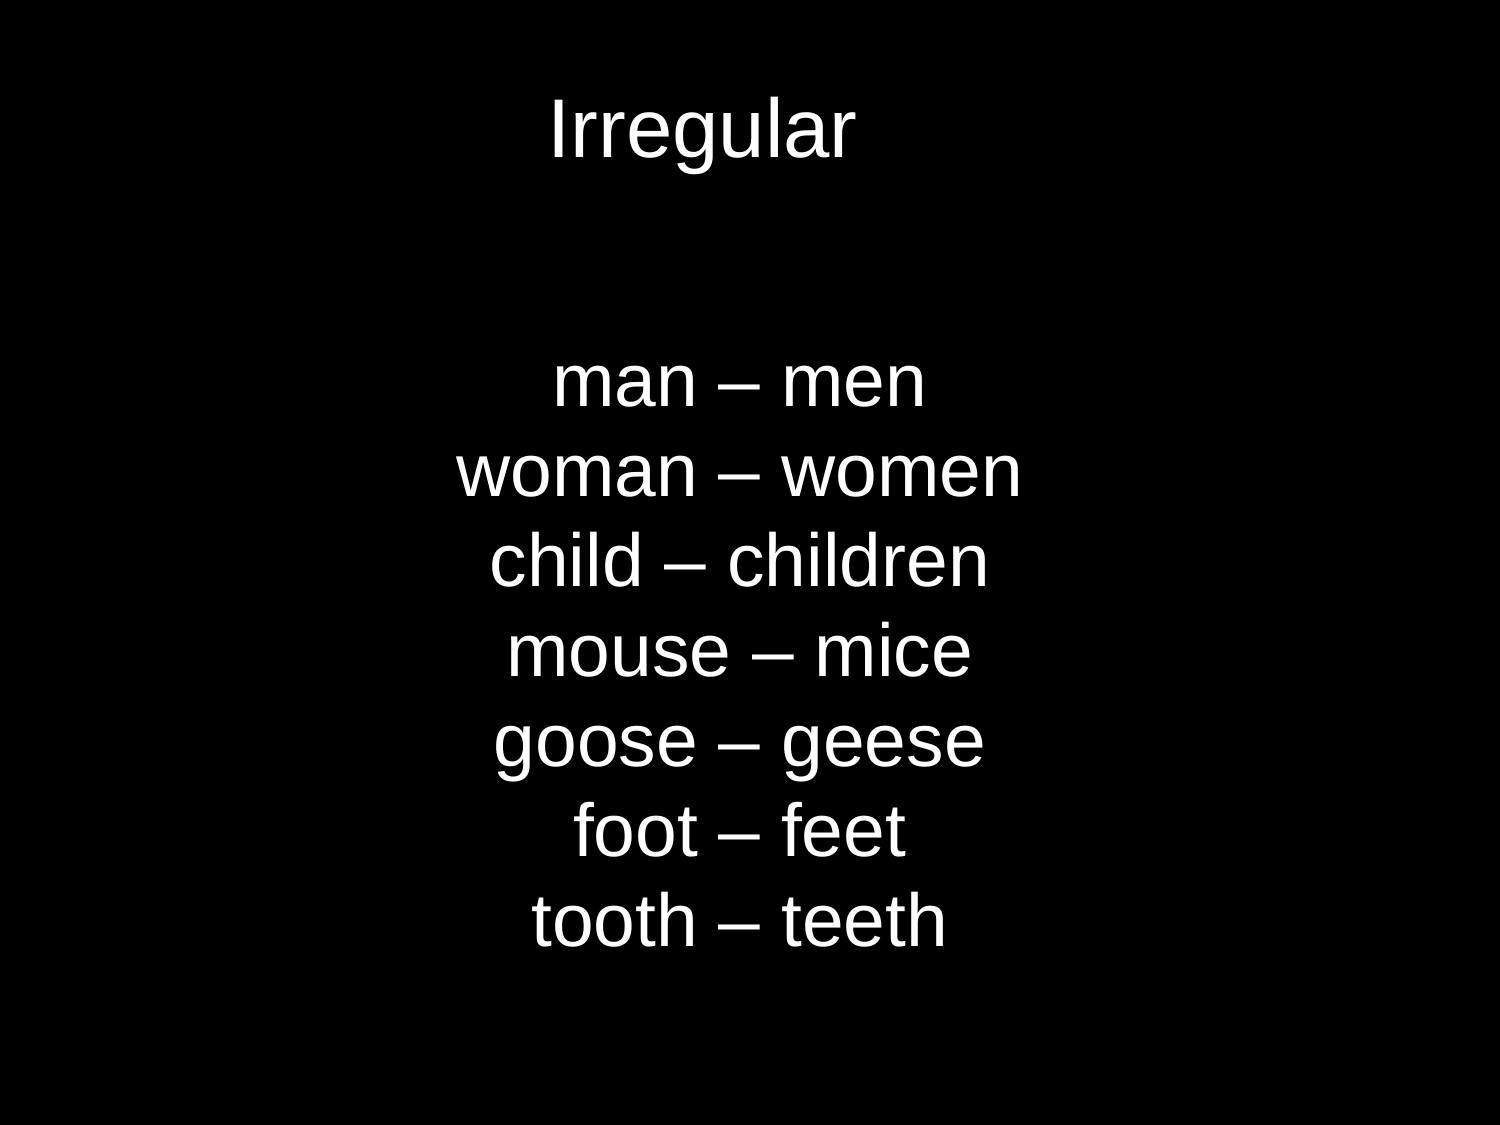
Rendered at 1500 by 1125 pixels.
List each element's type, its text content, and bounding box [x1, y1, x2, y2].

text_box Irregular [135, 66, 1294, 182]
title man – men woman – women child – children mouse – mice goose – geese foot – feet tooth – teeth [64, 323, 1415, 1060]
